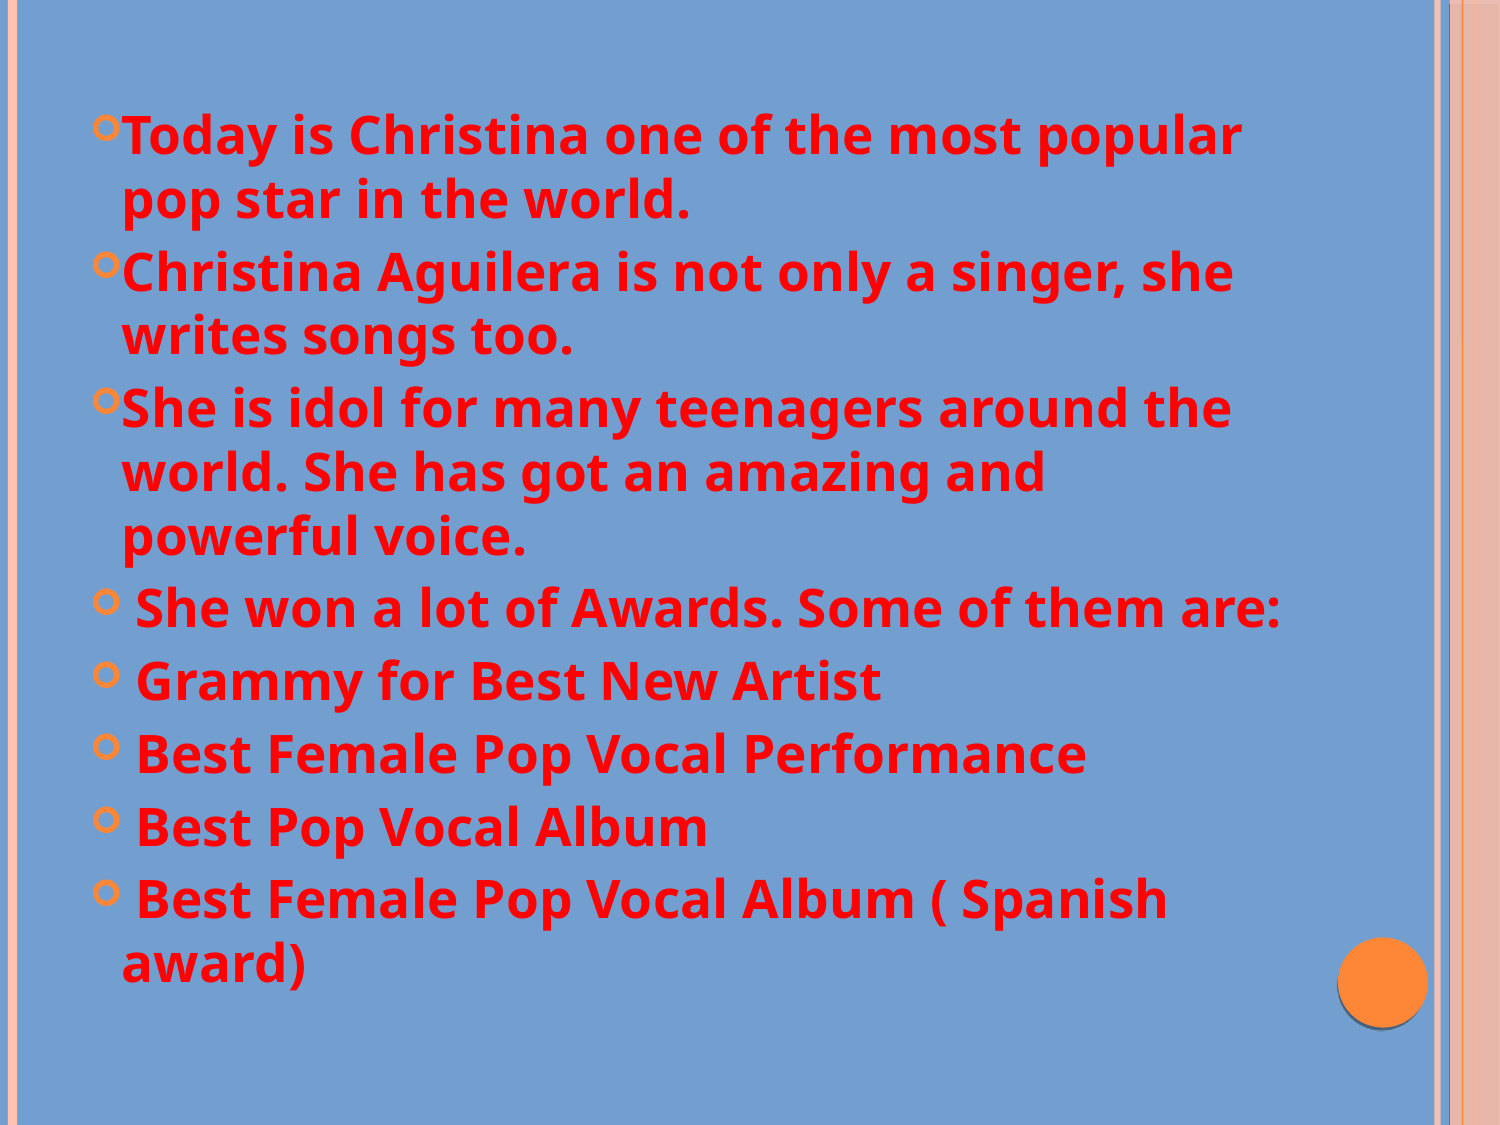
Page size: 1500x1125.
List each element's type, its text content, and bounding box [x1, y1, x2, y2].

list Today is Christina one of the most popular pop star in the world. Christina Aguilera is not only a singer, she writes songs too. She is idol for many teenagers around the world. She has got an amazing and powerful voice. She won a lot of Awards. Some of them are: Grammy for Best New Artist Best Female Pop Vocal Performance Best Pop Vocal Album Best Female Pop Vocal Album ( Spanish award) [75, 93, 1300, 1062]
